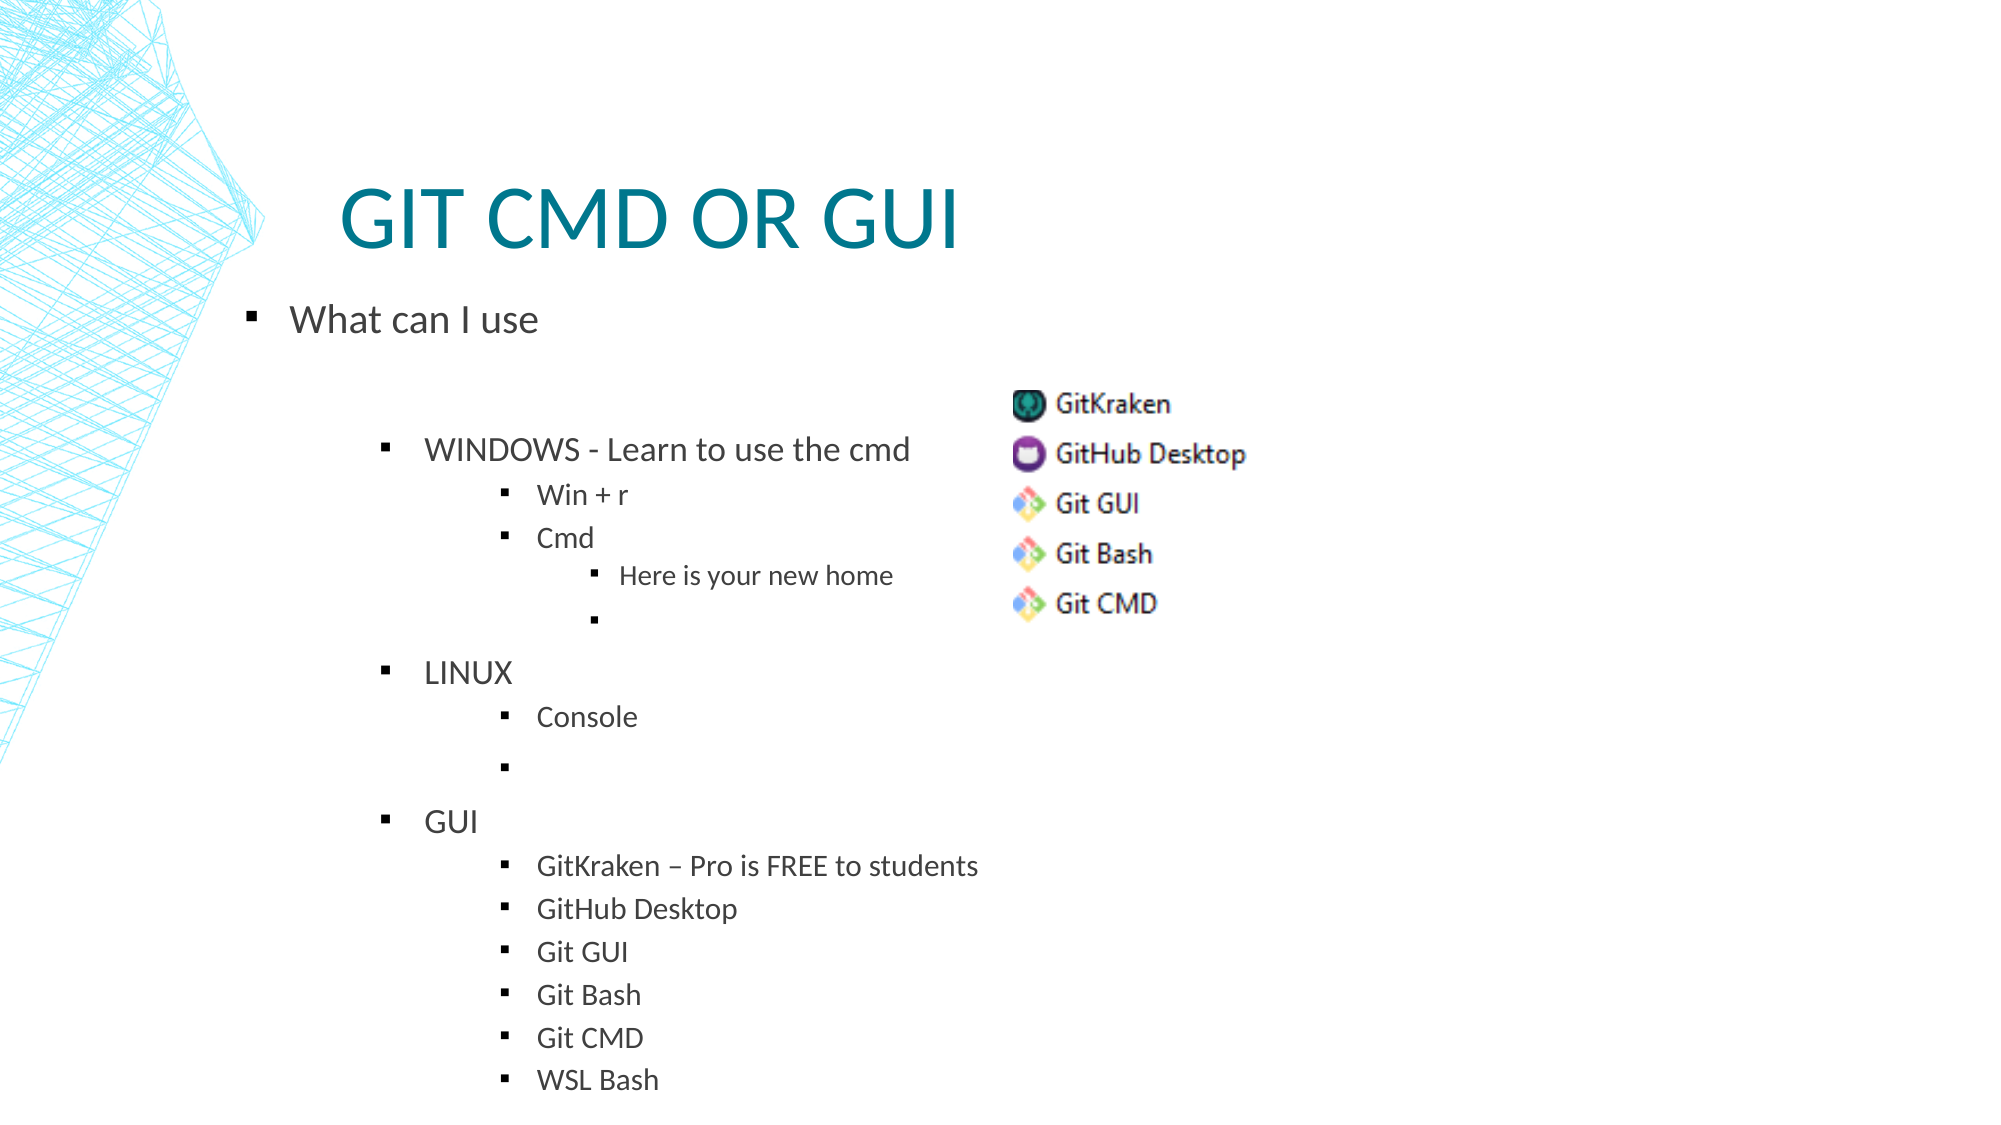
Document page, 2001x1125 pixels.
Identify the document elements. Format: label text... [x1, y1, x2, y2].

list What can I use WINDOWS - Learn to use the cmd Win + r Cmd Here is your new home LINUX Console GUI GitKraken – Pro is FREE to students GitHub Desktop Git GUI Git Bash Git CMD WSL Bash [229, 297, 1863, 1125]
picture [1013, 389, 1759, 633]
title GIT CMD or gui [324, 62, 1863, 275]
